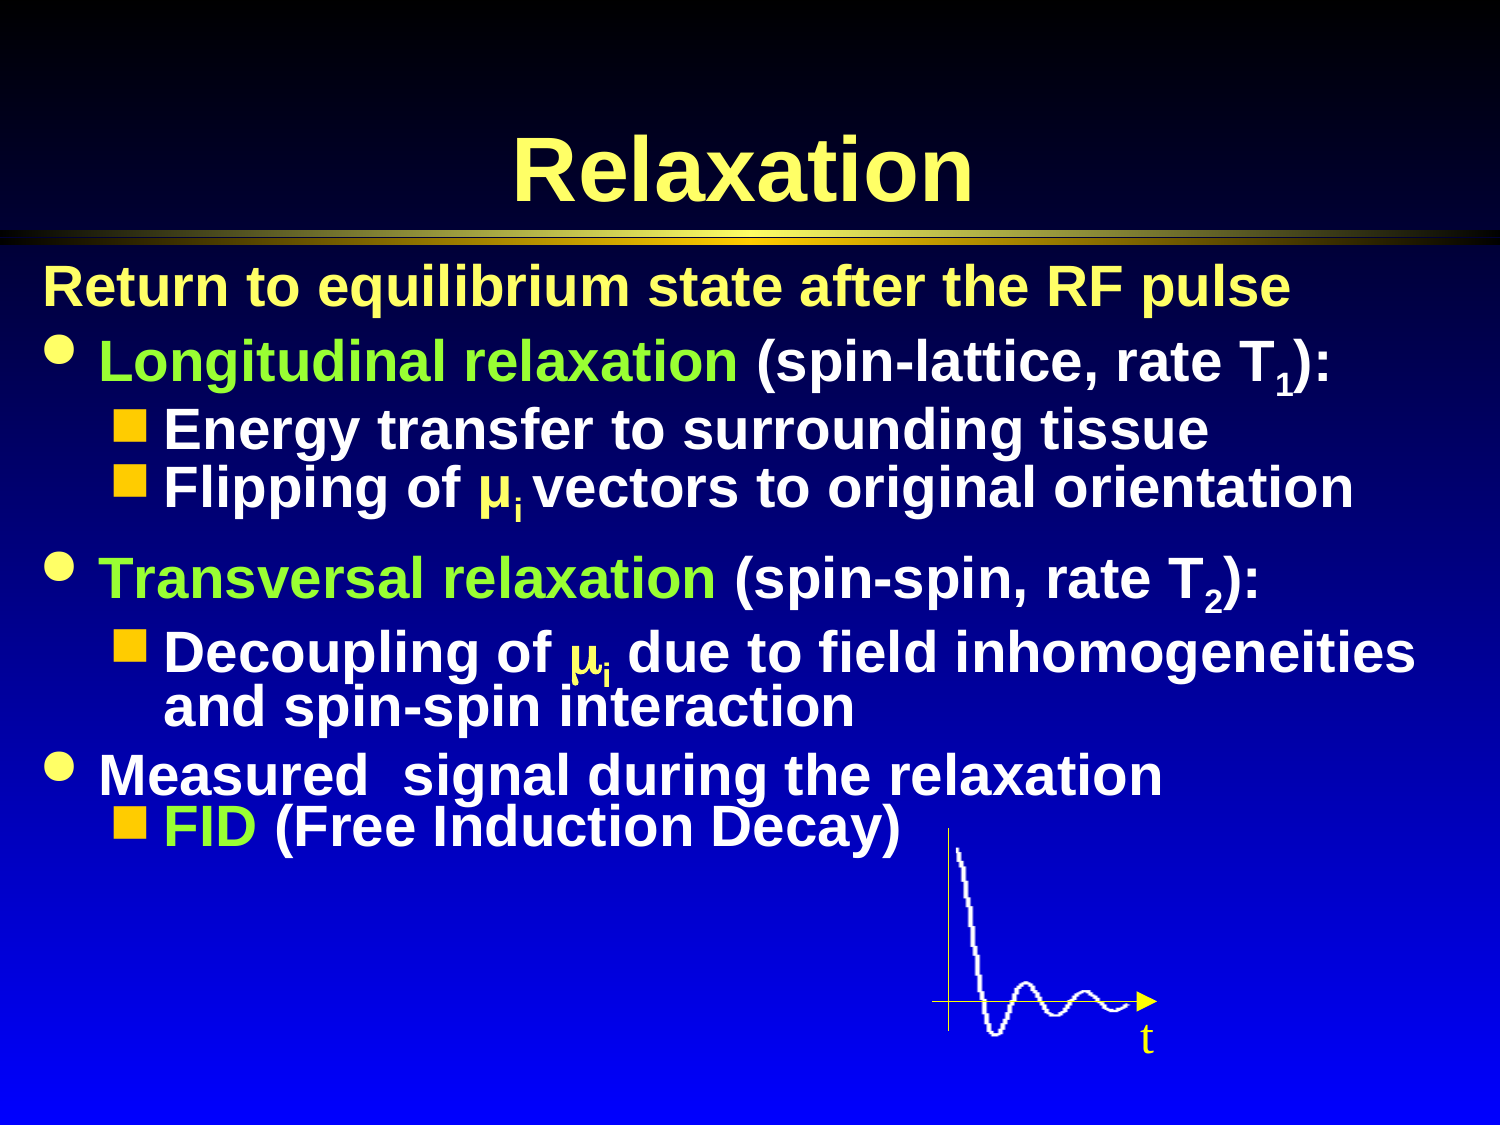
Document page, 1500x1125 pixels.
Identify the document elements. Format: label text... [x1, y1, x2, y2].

chart [955, 830, 1232, 1042]
text_box t [1125, 997, 1170, 1073]
chart [955, 1002, 1125, 1042]
title Relaxation [99, 37, 1388, 225]
list Return to equilibrium state after the RF pulse Longitudinal relaxation (spin-lattice, rate T1): Energy transfer to surrounding tissue Flipping of μi vectors to original orientation Transversal relaxation (spin-spin, rate T2): Decoupling of i due to field inhomogeneities and spin-spin interaction Measured signal during the relaxation FID (Free Induction Decay) [27, 257, 1486, 1074]
